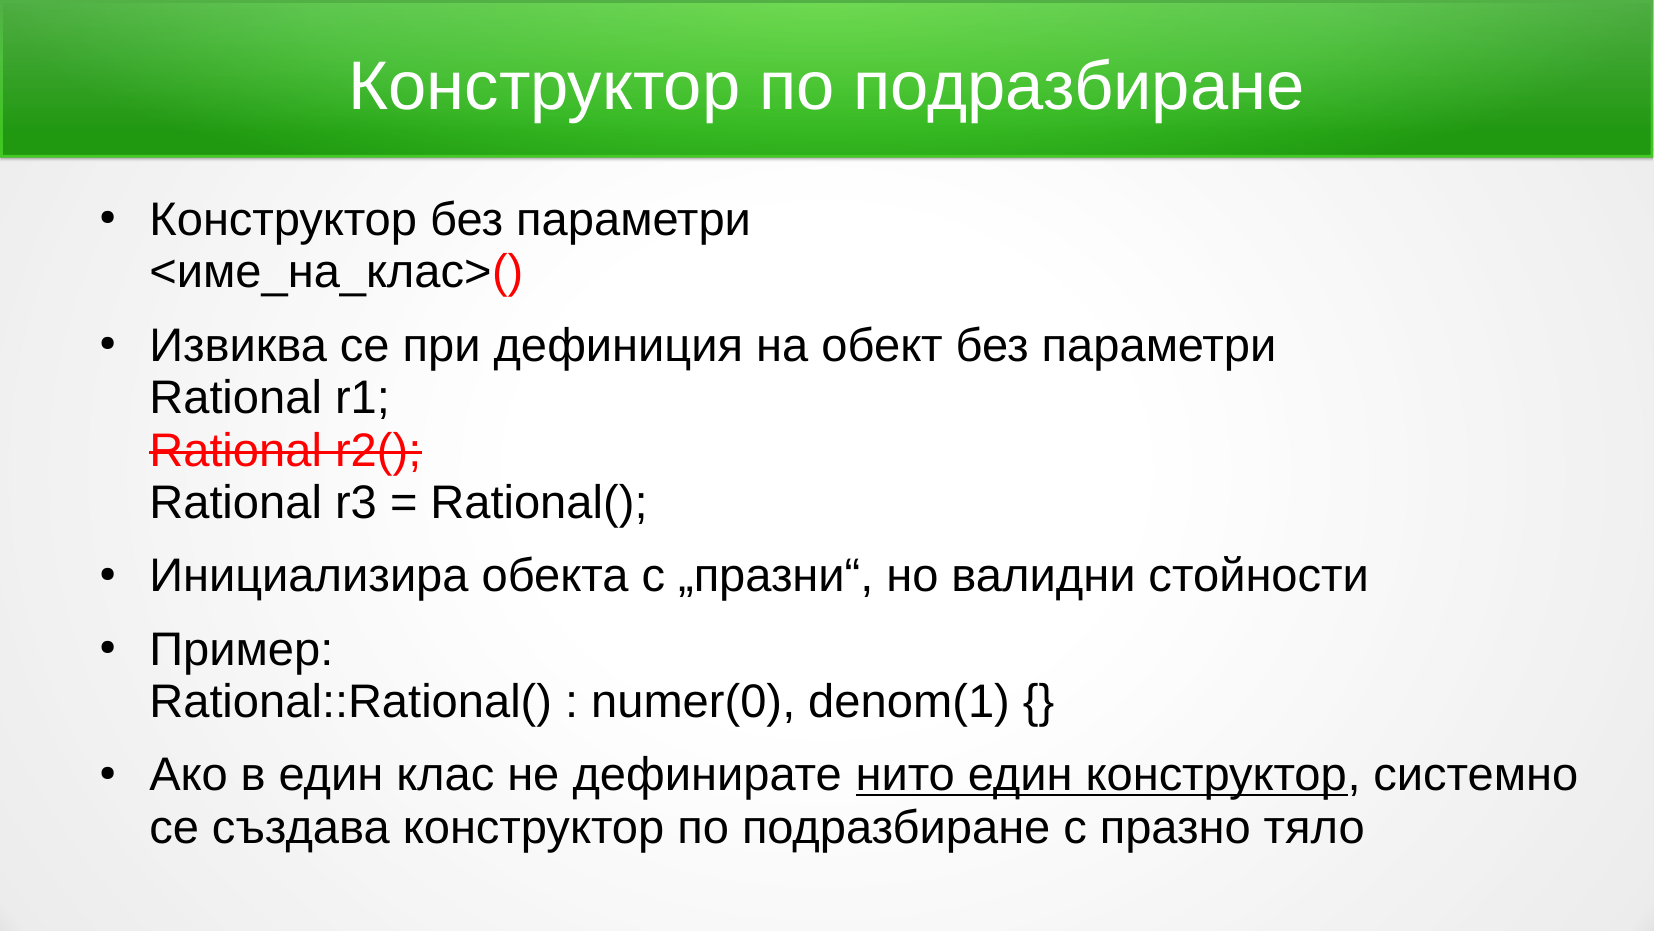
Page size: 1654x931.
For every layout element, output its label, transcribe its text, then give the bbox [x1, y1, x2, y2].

title Конструктор по подразбиране [82, 37, 1571, 135]
list Конструктор без параметри <име_на_клас>() Извиква се при дефиниция на обект без параметри Rational r1; Rational r2(); Rational r3 = Rational(); Инициализира обекта с „празни“, но валидни стойности Пример: Rational::Rational() : numer(0), denom(1) {} Ако в един клас не дефинирате нито един конструктор, системно се създава конструктор по подразбиране с празно тяло [82, 192, 1595, 910]
